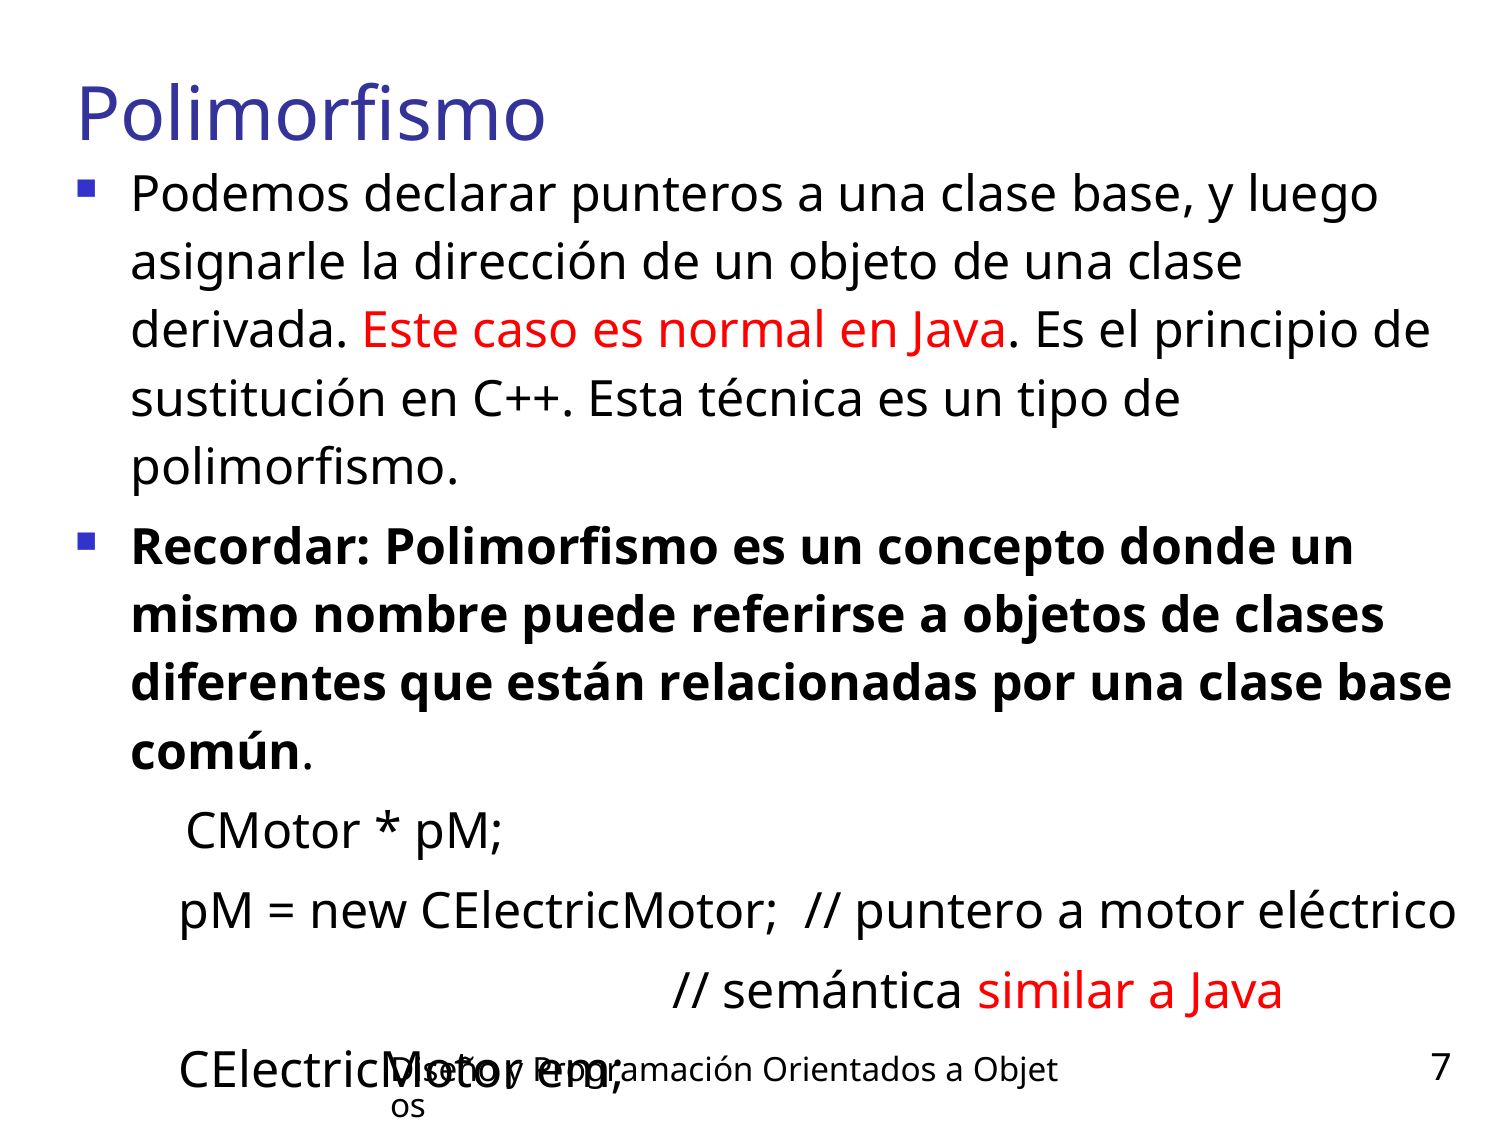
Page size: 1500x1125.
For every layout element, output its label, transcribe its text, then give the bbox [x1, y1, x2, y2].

title Polimorfismo [75, 25, 1466, 188]
list Podemos declarar punteros a una clase base, y luego asignarle la dirección de un objeto de una clase derivada. Este caso es normal en Java. Es el principio de sustitución en C++. Esta técnica es un tipo de polimorfismo. Recordar: Polimorfismo es un concepto donde un mismo nombre puede referirse a objetos de clases diferentes que están relacionadas por una clase base común. CMotor * pM; pM = new CElectricMotor; // puntero a motor eléctrico // semántica similar a Java CElectricMotor em; CMotor & motor = em; // referencia a motor eléctrico // esta opción no existe en Java [75, 157, 1462, 983]
